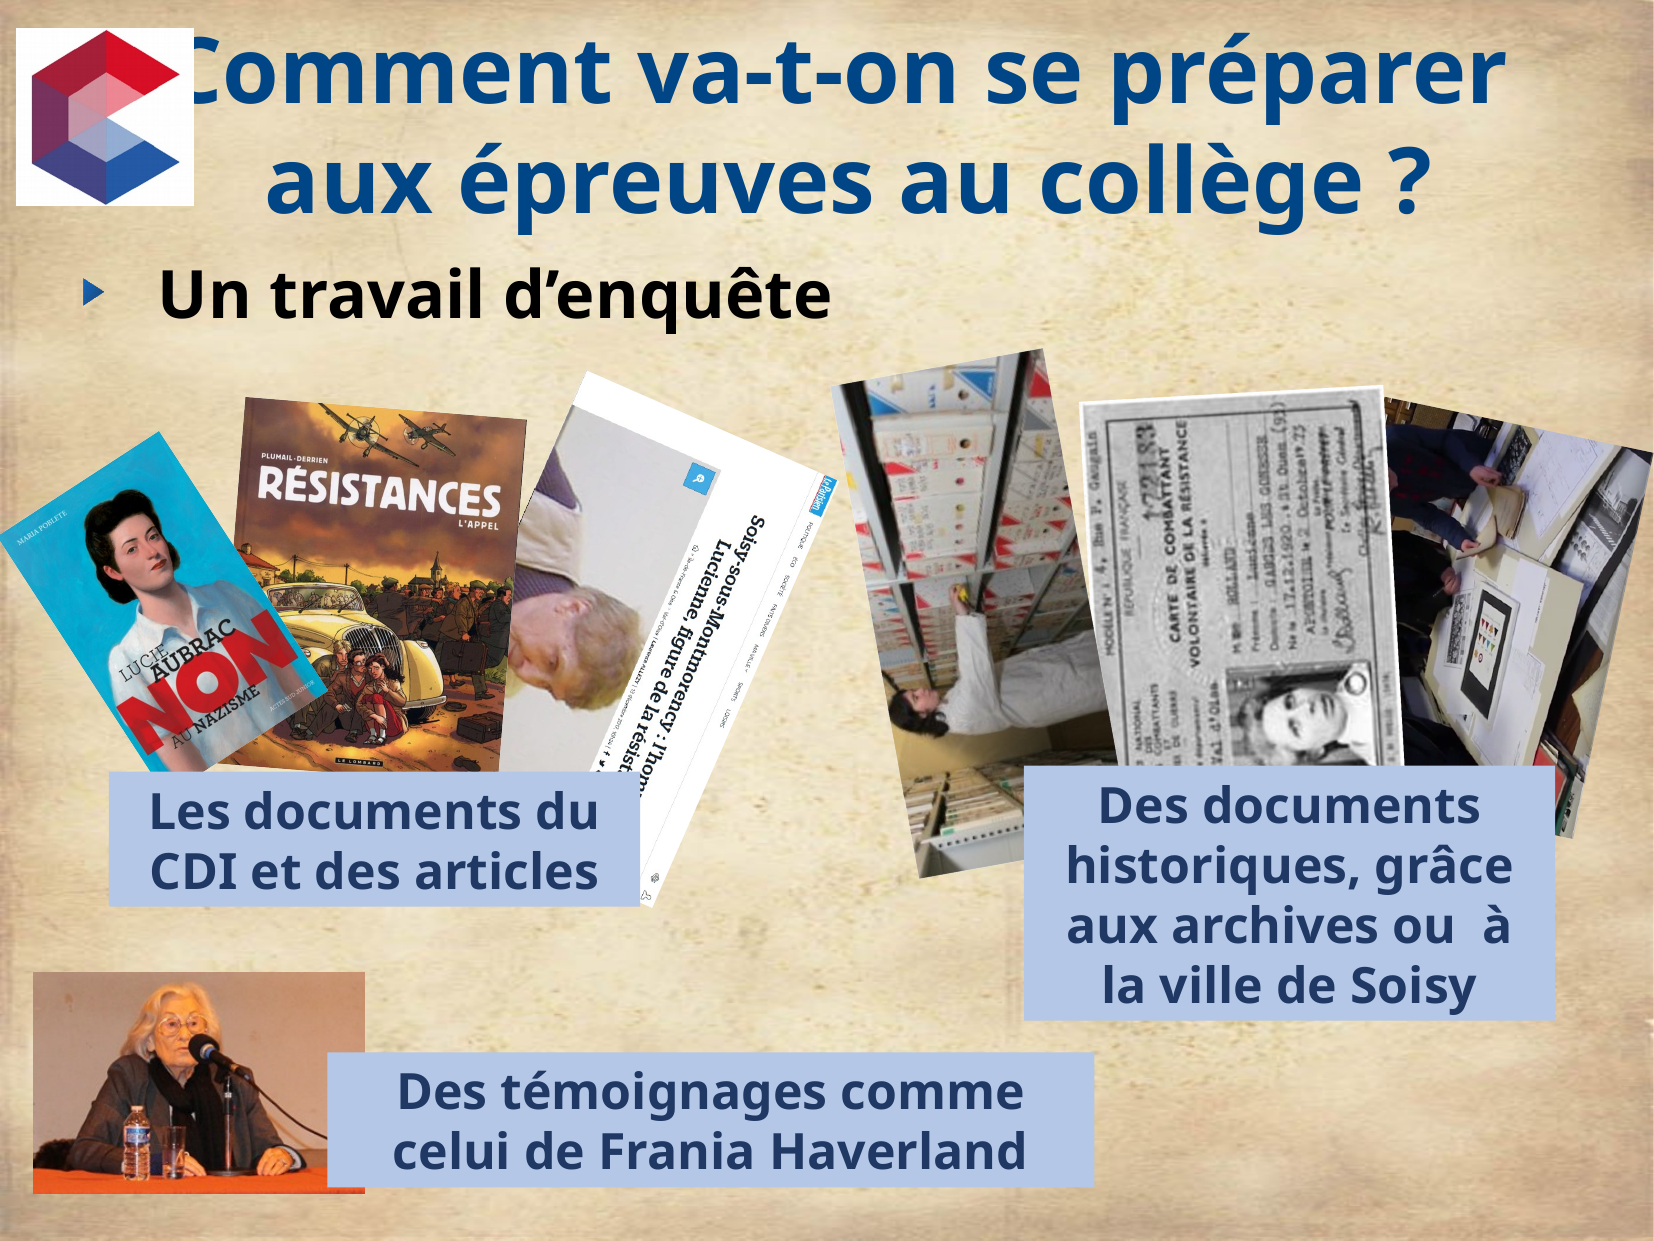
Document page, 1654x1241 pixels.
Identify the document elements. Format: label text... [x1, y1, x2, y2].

list Un travail d’enquête [82, 251, 1571, 1107]
picture [0, 0, 1654, 1241]
list Un travail d’enquête [207, 764, 296, 771]
text_box Des documents historiques, grâce aux archives ou à la ville de Soisy [1023, 765, 1556, 1021]
text_box Les documents du CDI et des articles [108, 771, 641, 907]
text_box Des témoignages comme celui de Frania Haverland [327, 1052, 1095, 1188]
title Comment va-t-on se préparer aux épreuves au collège ? [105, 11, 1594, 223]
